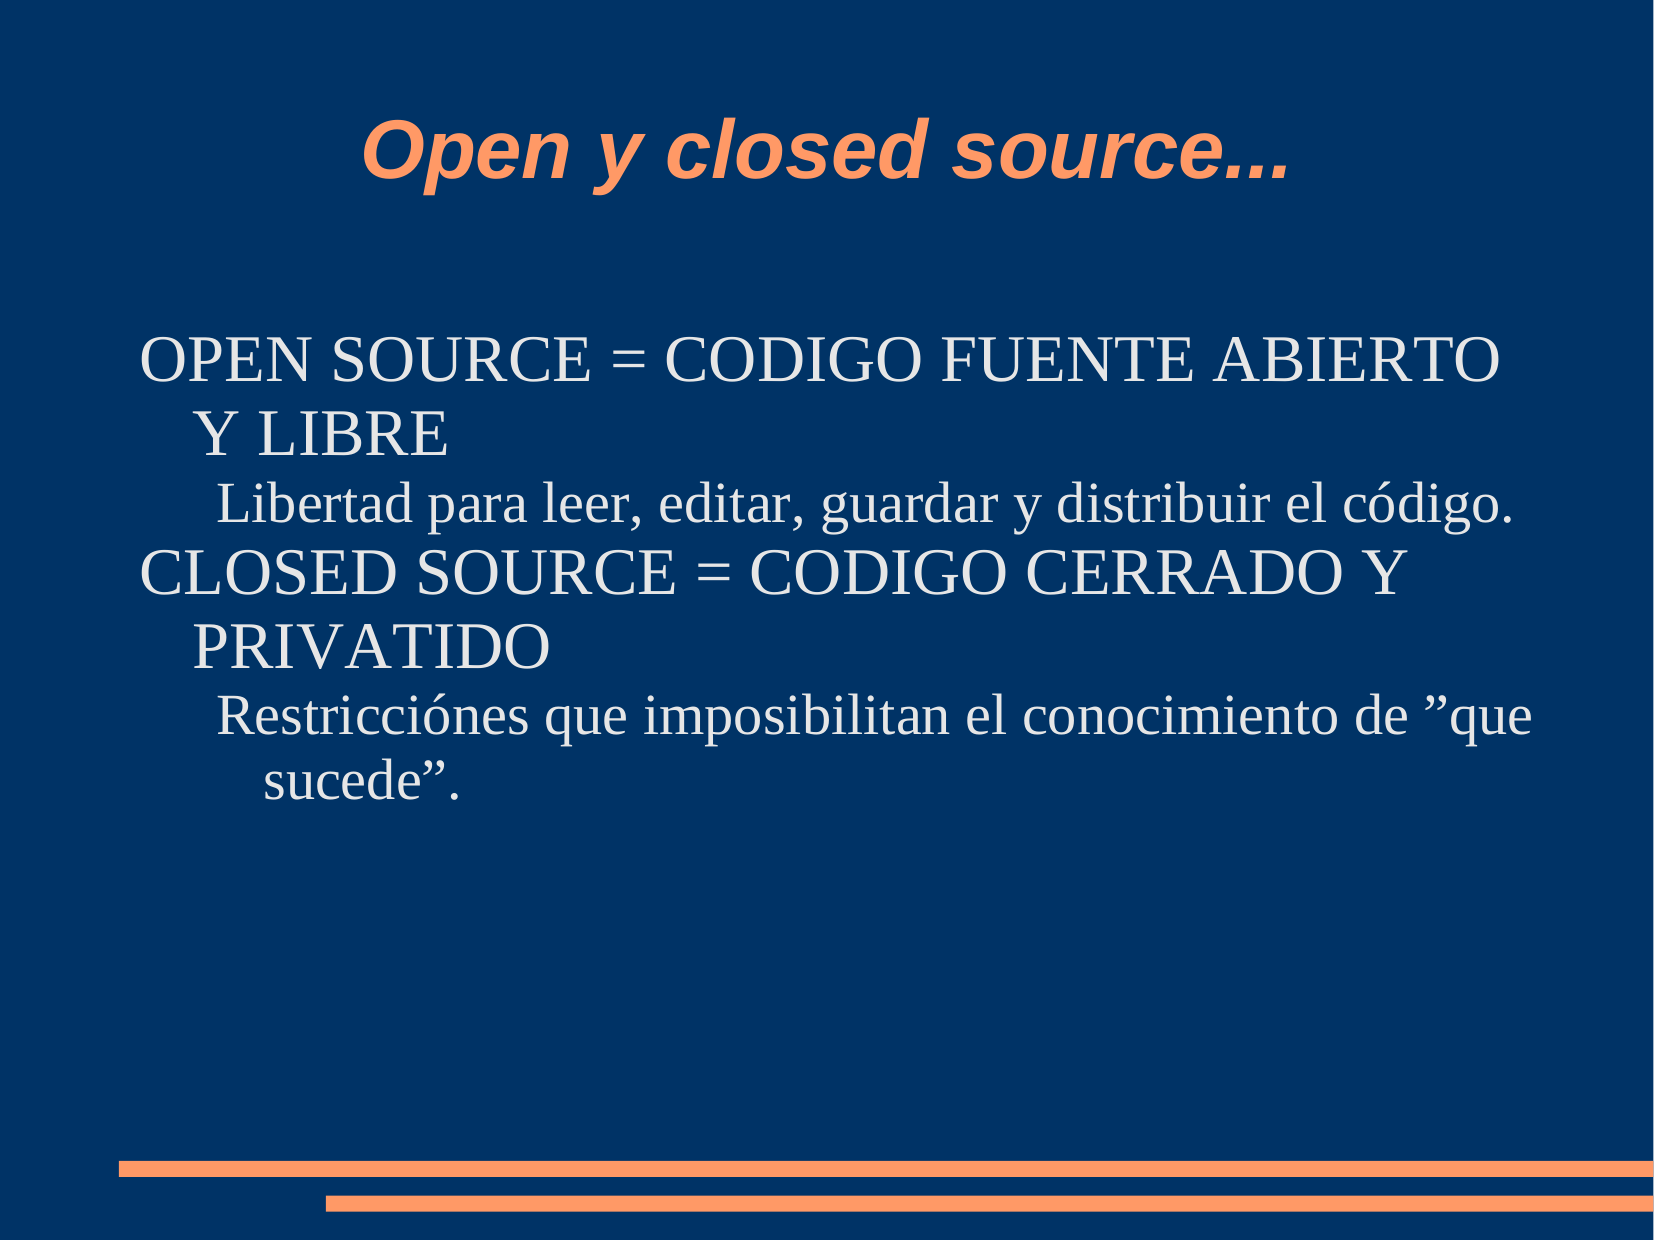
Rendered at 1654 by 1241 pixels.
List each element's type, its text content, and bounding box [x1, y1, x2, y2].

list OPEN SOURCE = CODIGO FUENTE ABIERTO Y LIBRE Libertad para leer, editar, guardar y distribuir el código. CLOSED SOURCE = CODIGO CERRADO Y PRIVATIDO Restricciónes que imposibilitan el conocimiento de ”que sucede”. [121, 322, 1561, 1118]
title Open y closed source... [121, 53, 1534, 247]
